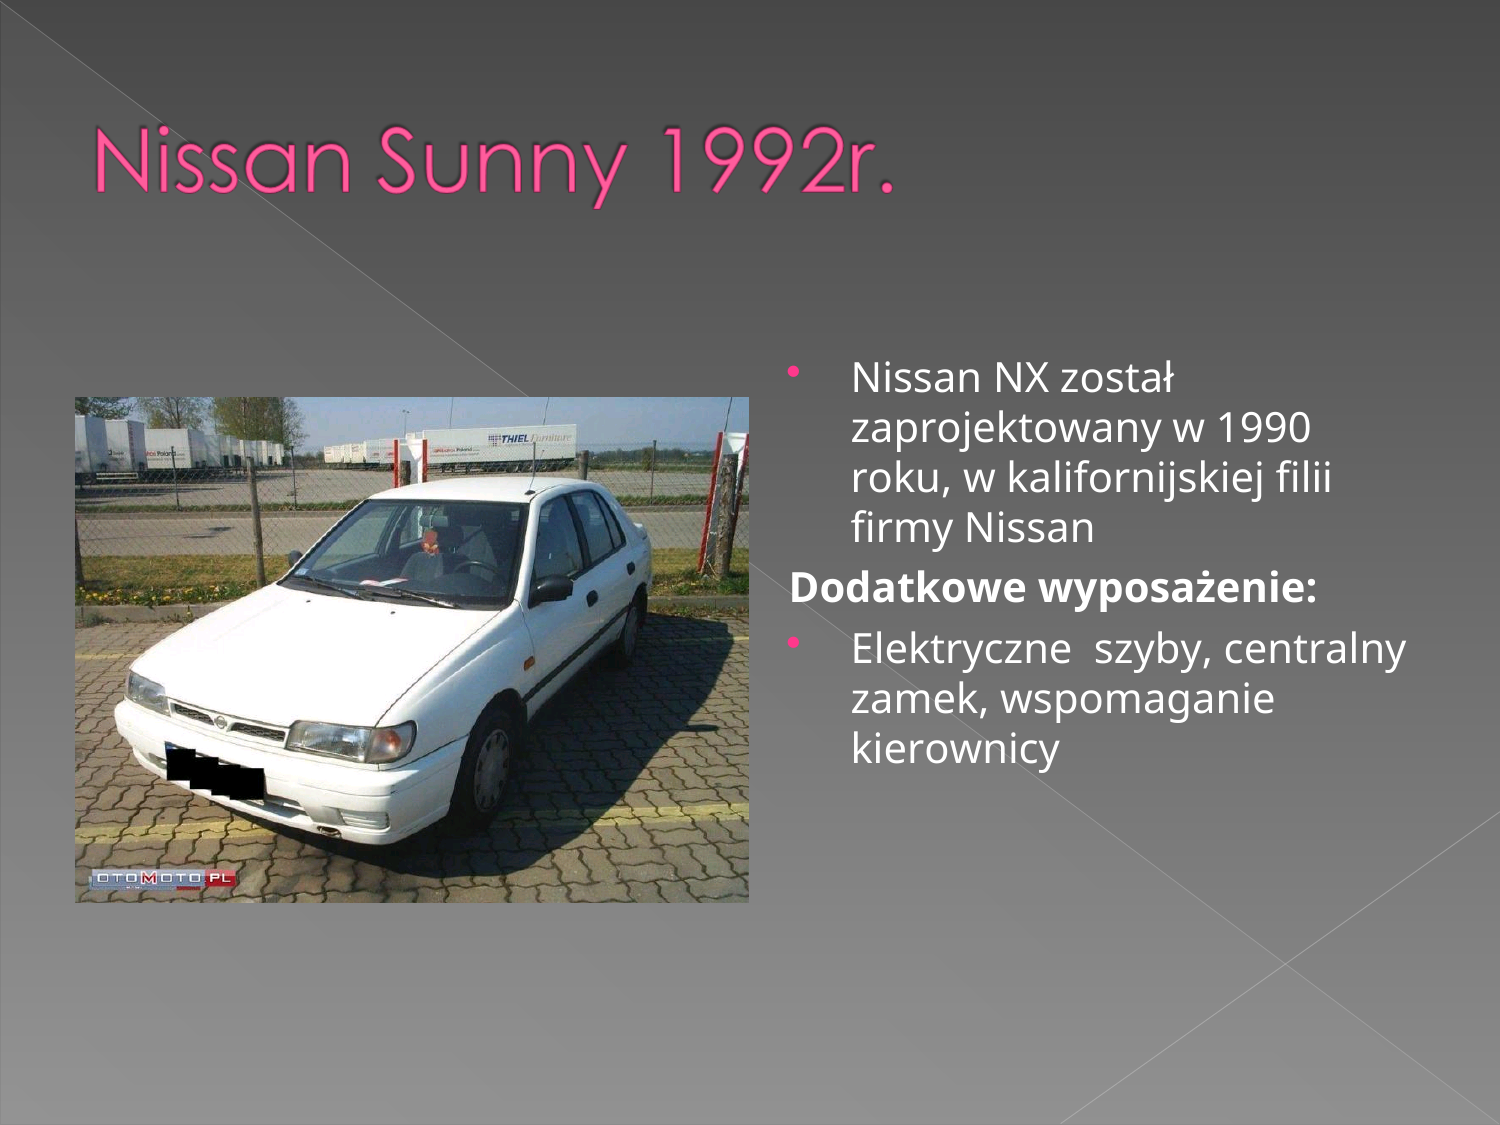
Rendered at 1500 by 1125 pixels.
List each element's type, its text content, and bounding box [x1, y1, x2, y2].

picture [32, 42, 1427, 274]
text_box Nissan NX został zaprojektowany w 1990 roku, w kalifornijskiej filii firmy Nissan Dodatkowe wyposażenie: Elektryczne szyby, centralny zamek, wspomaganie kierownicy [762, 282, 1426, 1026]
picture [75, 397, 749, 903]
